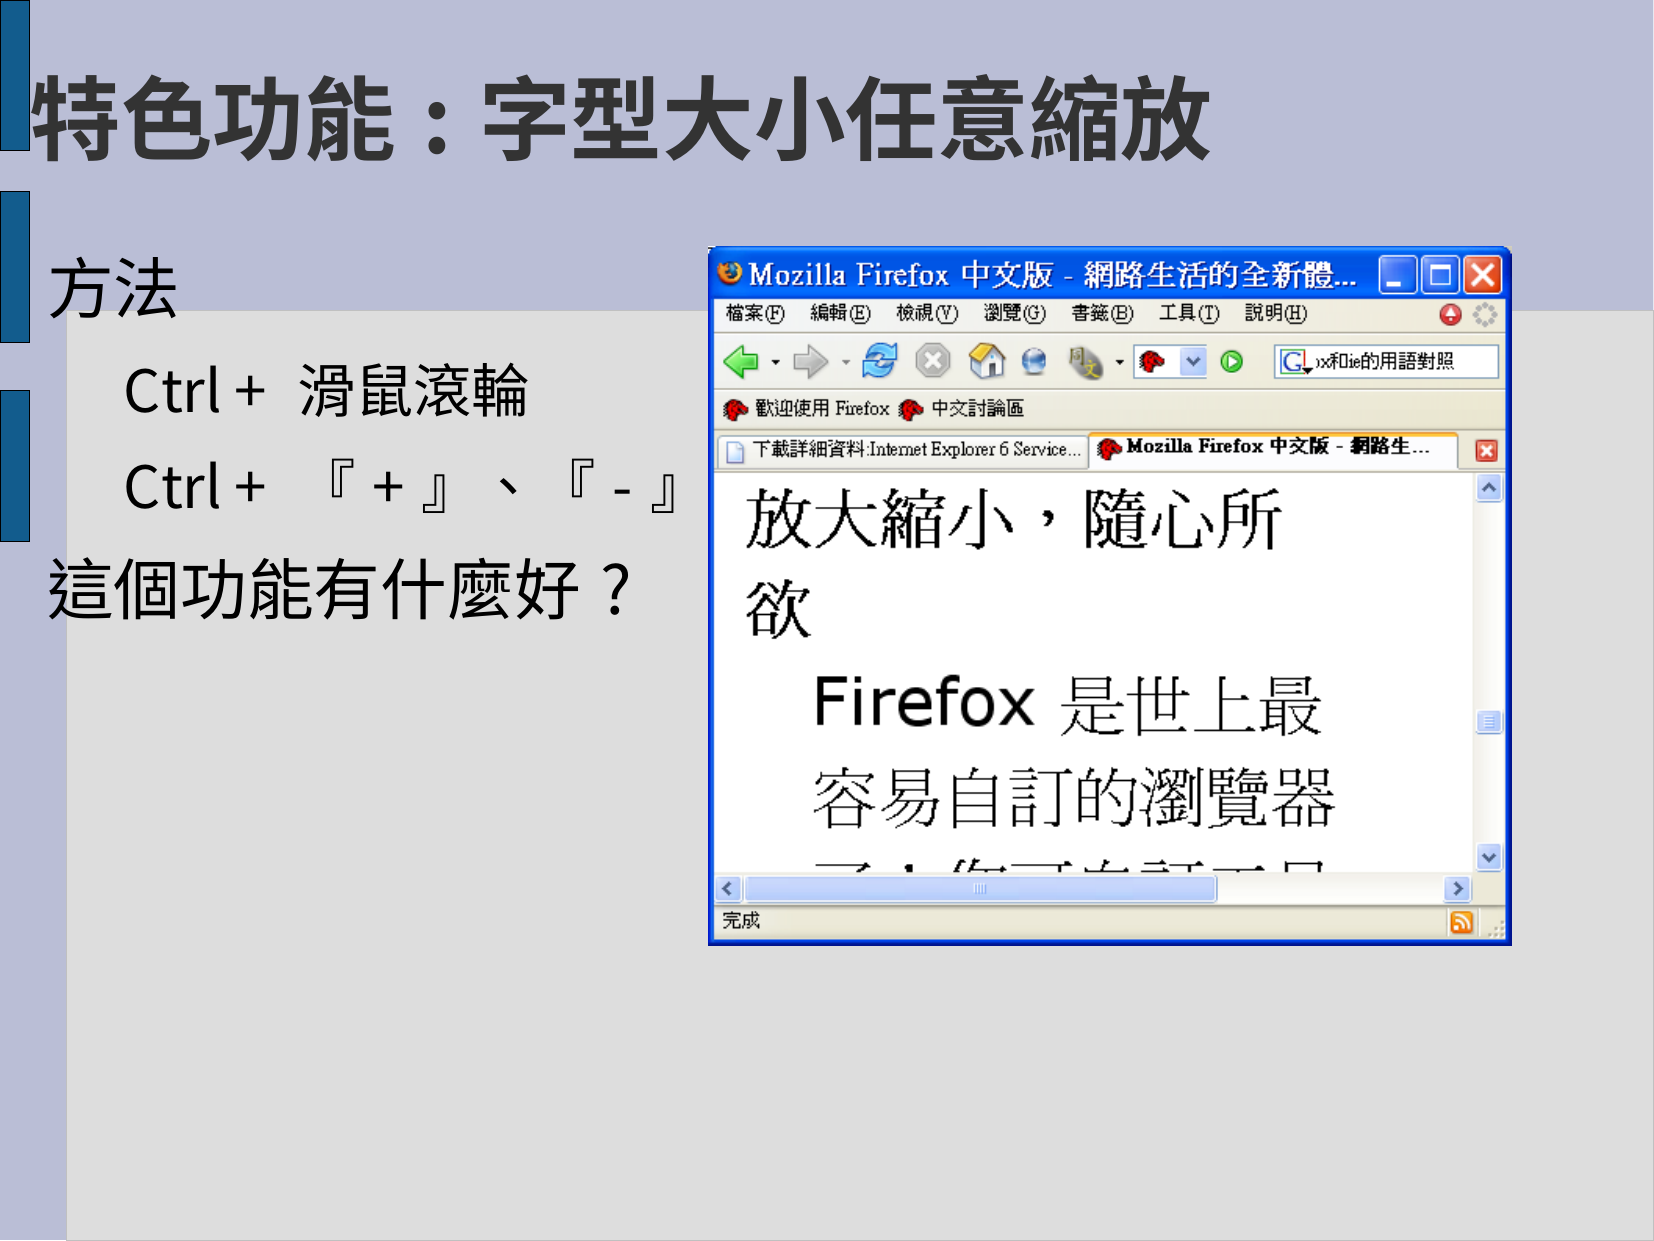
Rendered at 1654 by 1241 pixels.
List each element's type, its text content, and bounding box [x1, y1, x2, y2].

picture [708, 246, 1512, 946]
title 特色功能:字型大小任意縮放 [29, 49, 1506, 178]
list 方法 Ctrl + 滑鼠滾輪 Ctrl + 『+』、『-』 這個功能有什麼好? [29, 236, 1506, 1152]
